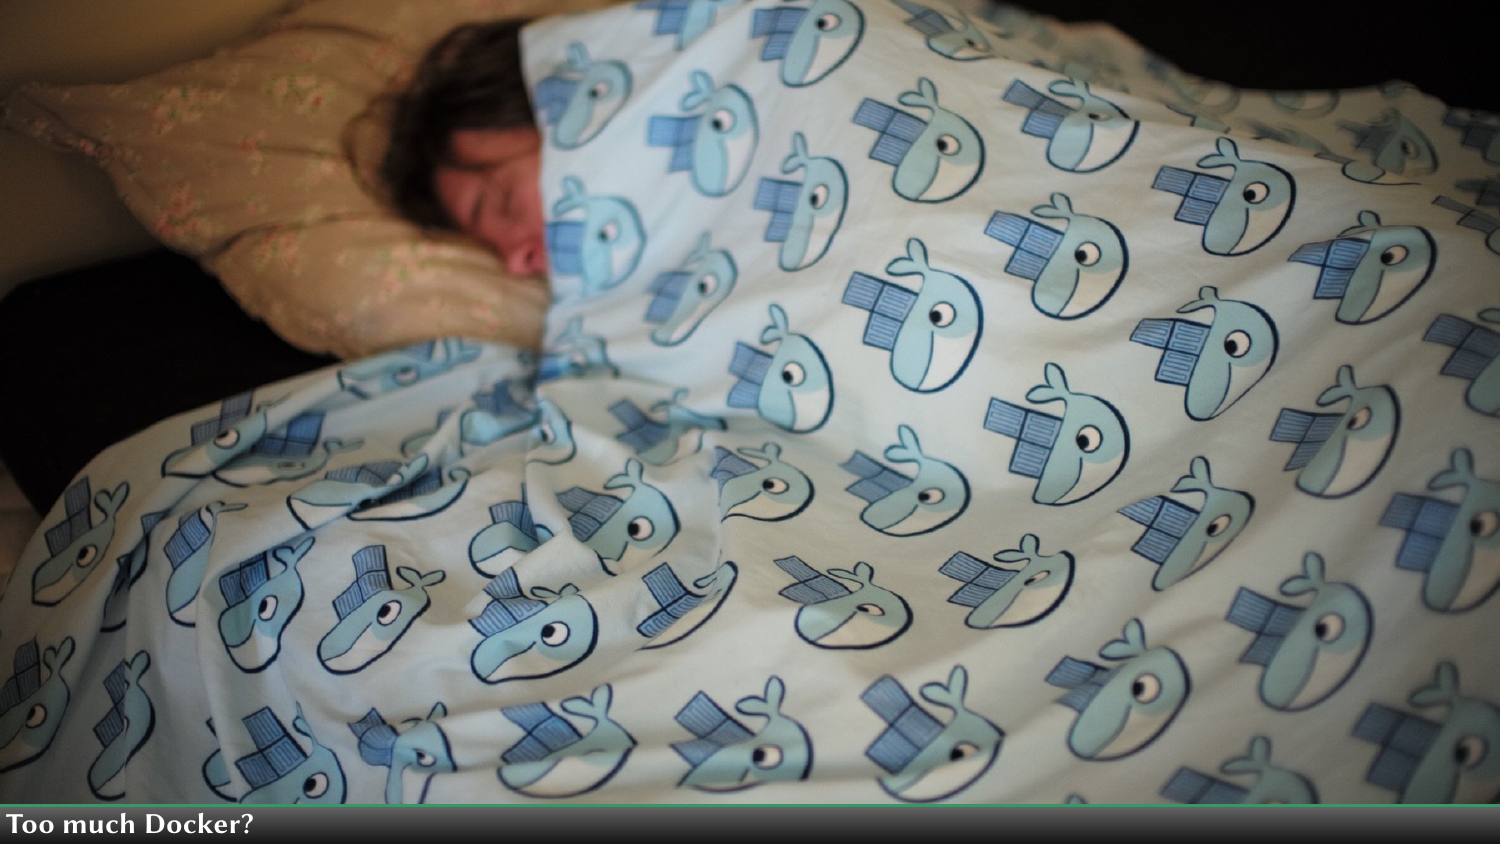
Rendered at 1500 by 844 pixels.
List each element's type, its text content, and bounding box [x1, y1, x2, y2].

picture [0, 0, 1500, 804]
title Too much Docker? [5, 804, 1075, 844]
